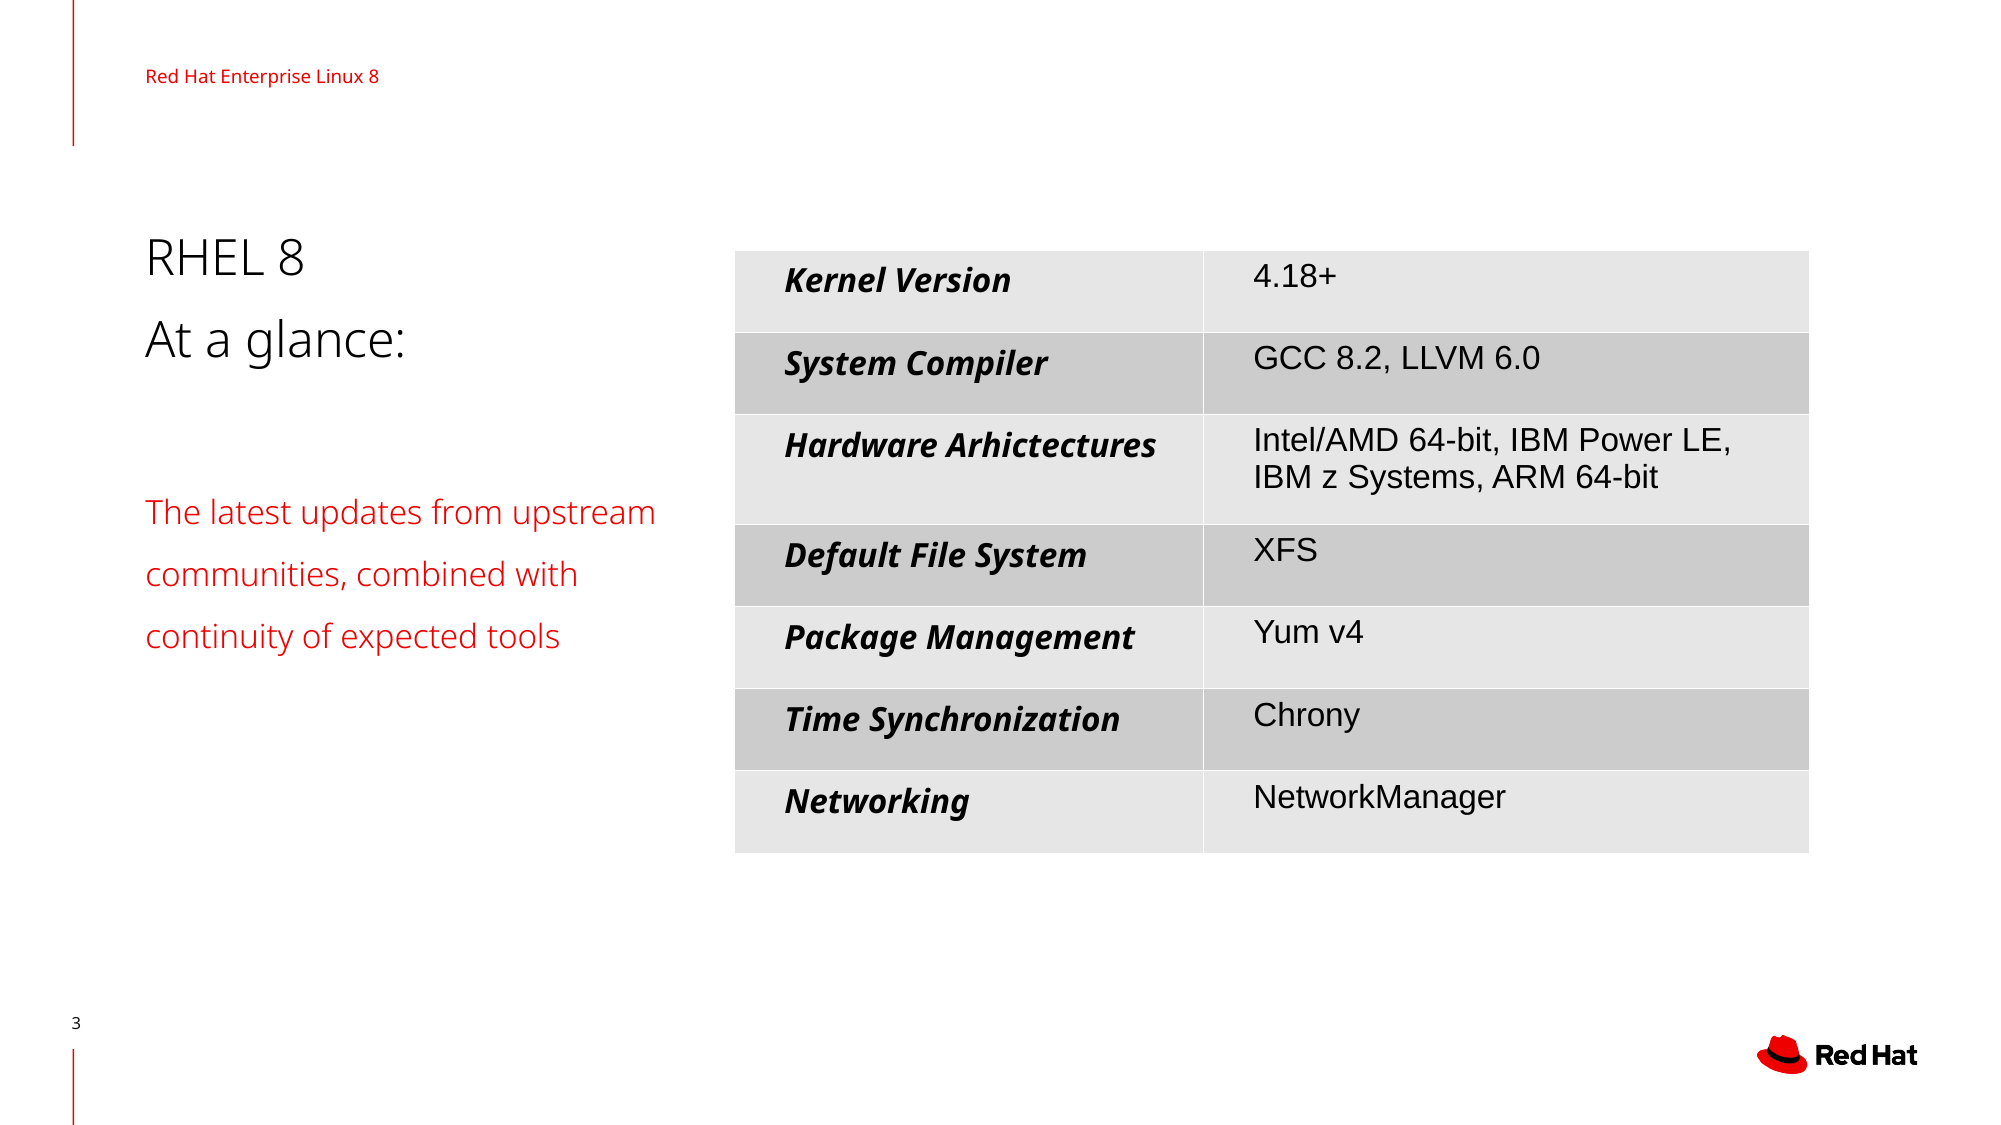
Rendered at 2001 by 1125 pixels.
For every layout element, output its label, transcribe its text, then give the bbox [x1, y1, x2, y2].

table_cell Time Synchronization [735, 689, 1203, 770]
table_cell GCC 8.2, LLVM 6.0 [1204, 333, 1809, 414]
table_cell Yum v4 [1204, 607, 1809, 688]
subtitle Red Hat Enterprise Linux 8 [73, 9, 918, 143]
table_cell Default File System [735, 525, 1203, 606]
title RHEL 8 At a glance: [145, 202, 692, 469]
table_cell Package Management [735, 607, 1203, 688]
table_cell NetworkManager [1204, 771, 1809, 853]
table_cell Chrony [1204, 689, 1809, 770]
table_cell Networking [735, 771, 1203, 853]
table_header Kernel Version [735, 251, 1203, 332]
picture [1757, 1035, 1918, 1074]
title The latest updates from upstream communities, combined with continuity of expected tools [145, 469, 692, 794]
table_cell System Compiler [735, 333, 1203, 414]
table_cell XFS [1204, 525, 1809, 606]
table_cell Intel/AMD 64-bit, IBM Power LE, IBM z Systems, ARM 64-bit [1204, 415, 1809, 524]
table_header 4.18+ [1204, 251, 1809, 332]
table_cell Hardware Arhictectures [735, 415, 1203, 524]
